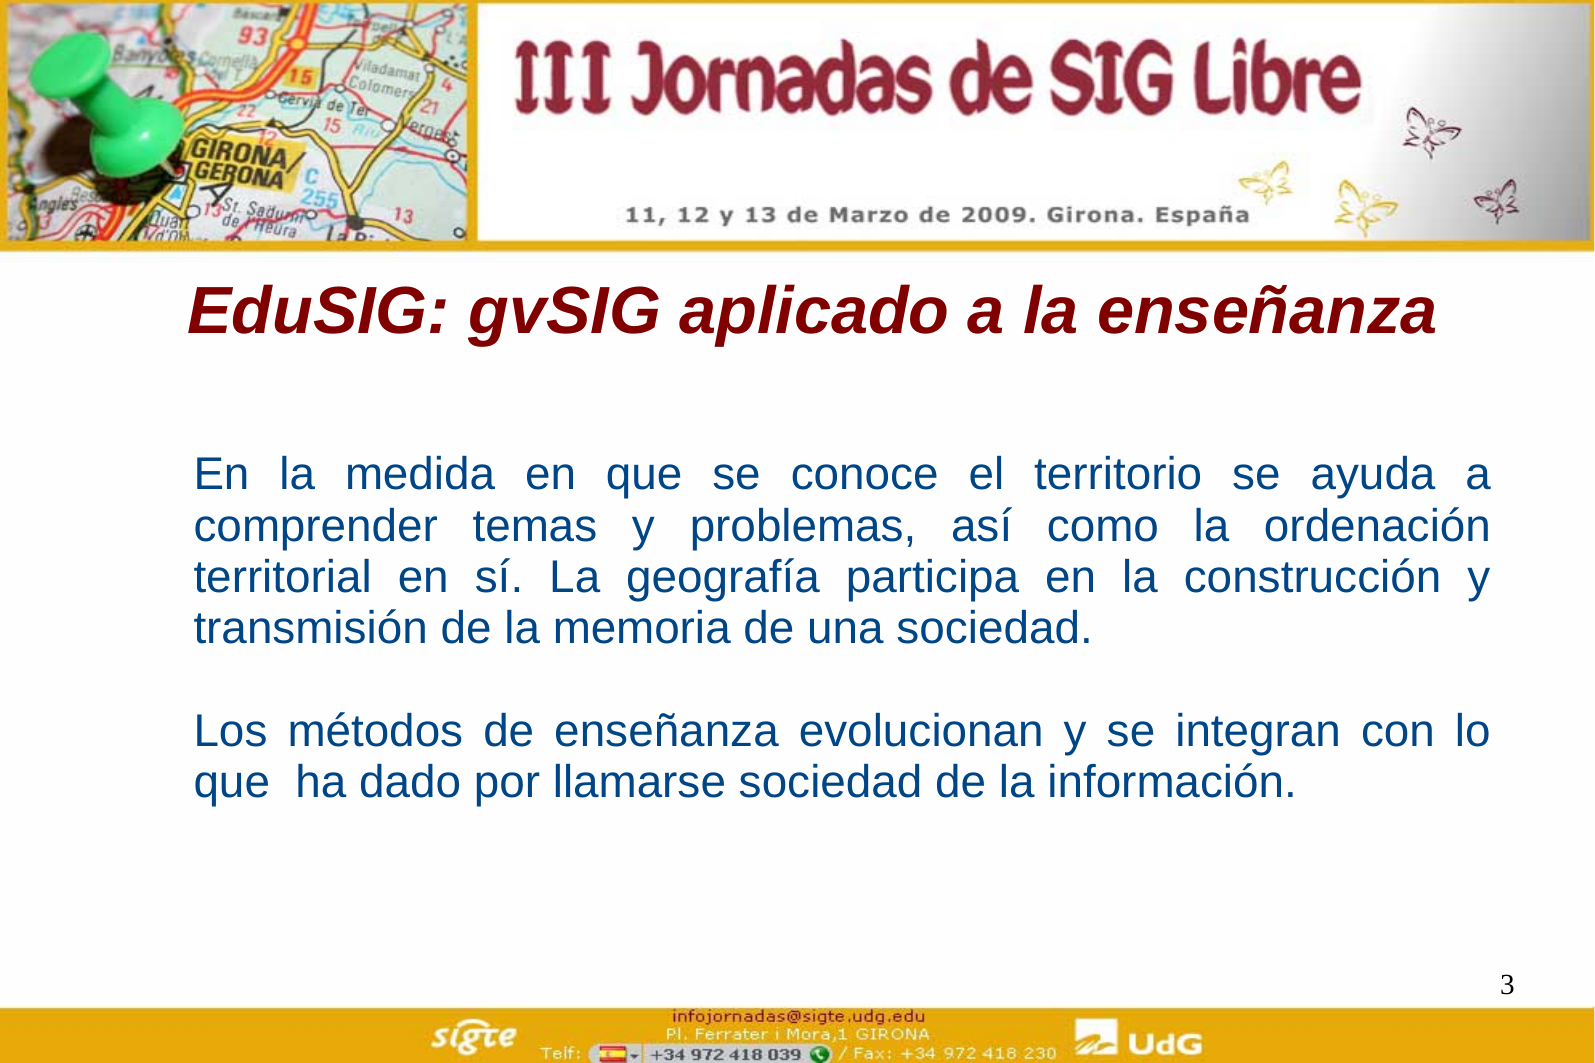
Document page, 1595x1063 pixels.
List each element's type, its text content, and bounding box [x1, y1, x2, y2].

picture [0, 0, 1595, 1063]
text_box EduSIG: gvSIG aplicado a la enseñanza [172, 265, 1501, 425]
text_box En la medida en que se conoce el territorio se ayuda a comprender temas y problemas, así como la ordenación territorial en sí. La geografía participa en la construcción y transmisión de la memoria de una sociedad. Los métodos de enseñanza evolucionan y se integran con lo que ha dado por llamarse sociedad de la información. [178, 441, 1507, 845]
